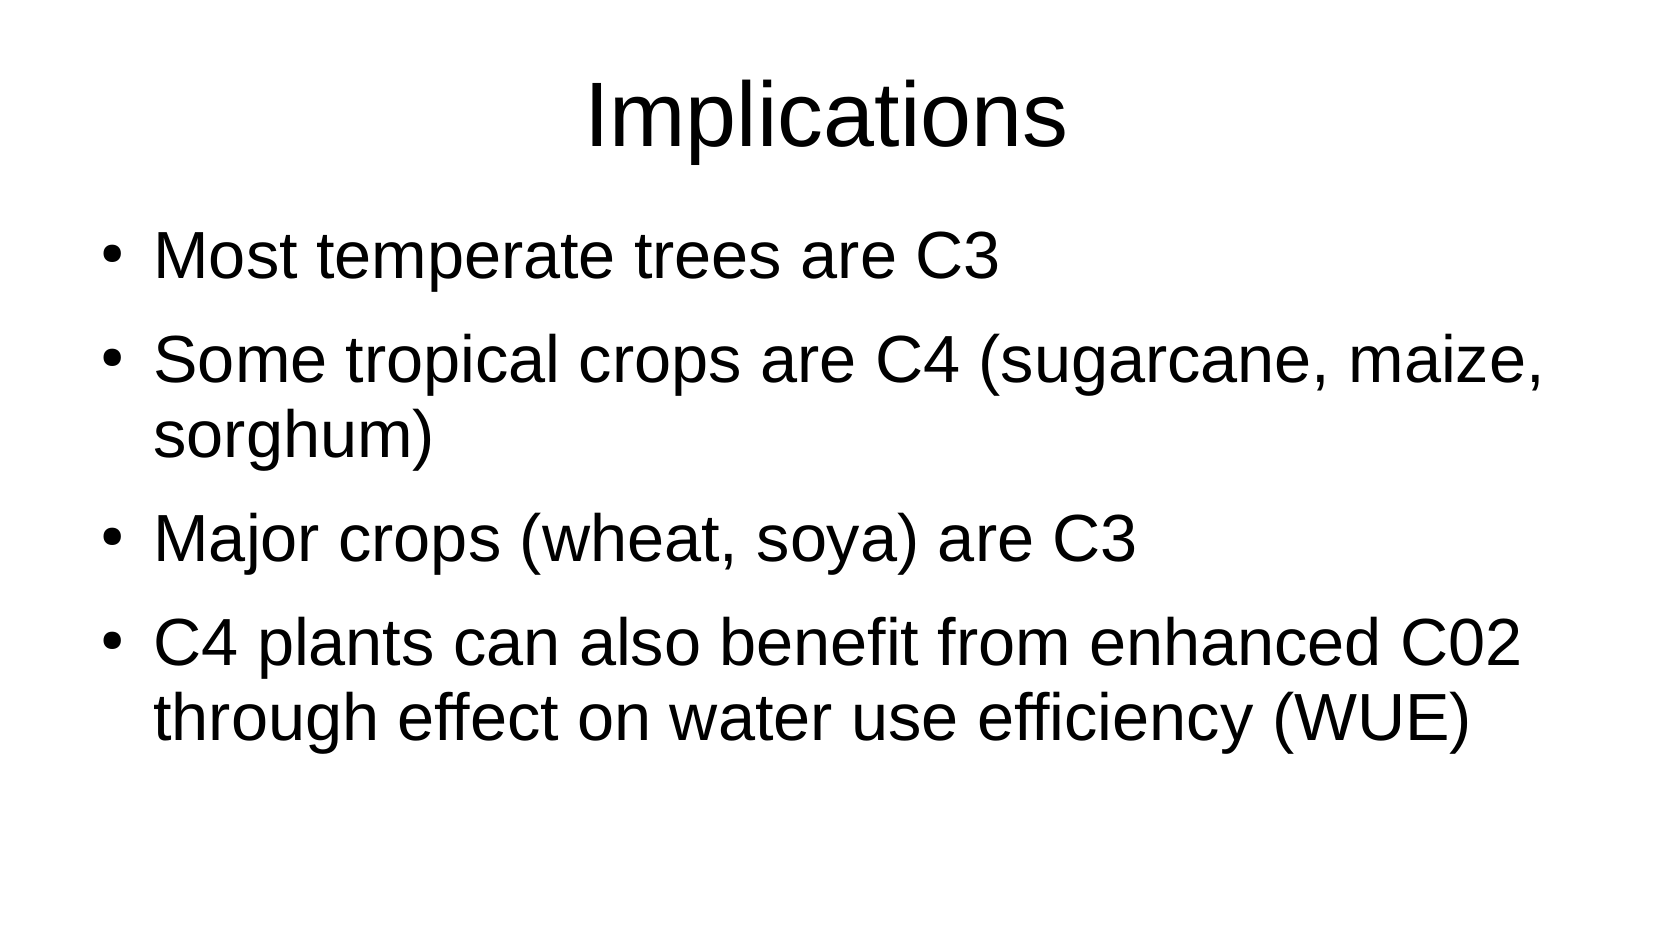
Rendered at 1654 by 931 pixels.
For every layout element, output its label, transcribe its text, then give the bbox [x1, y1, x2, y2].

list Most temperate trees are C3 Some tropical crops are C4 (sugarcane, maize, sorghum) Major crops (wheat, soya) are C3 C4 plants can also benefit from enhanced C02 through effect on water use efficiency (WUE) [82, 217, 1571, 758]
title Implications [82, 37, 1571, 193]
